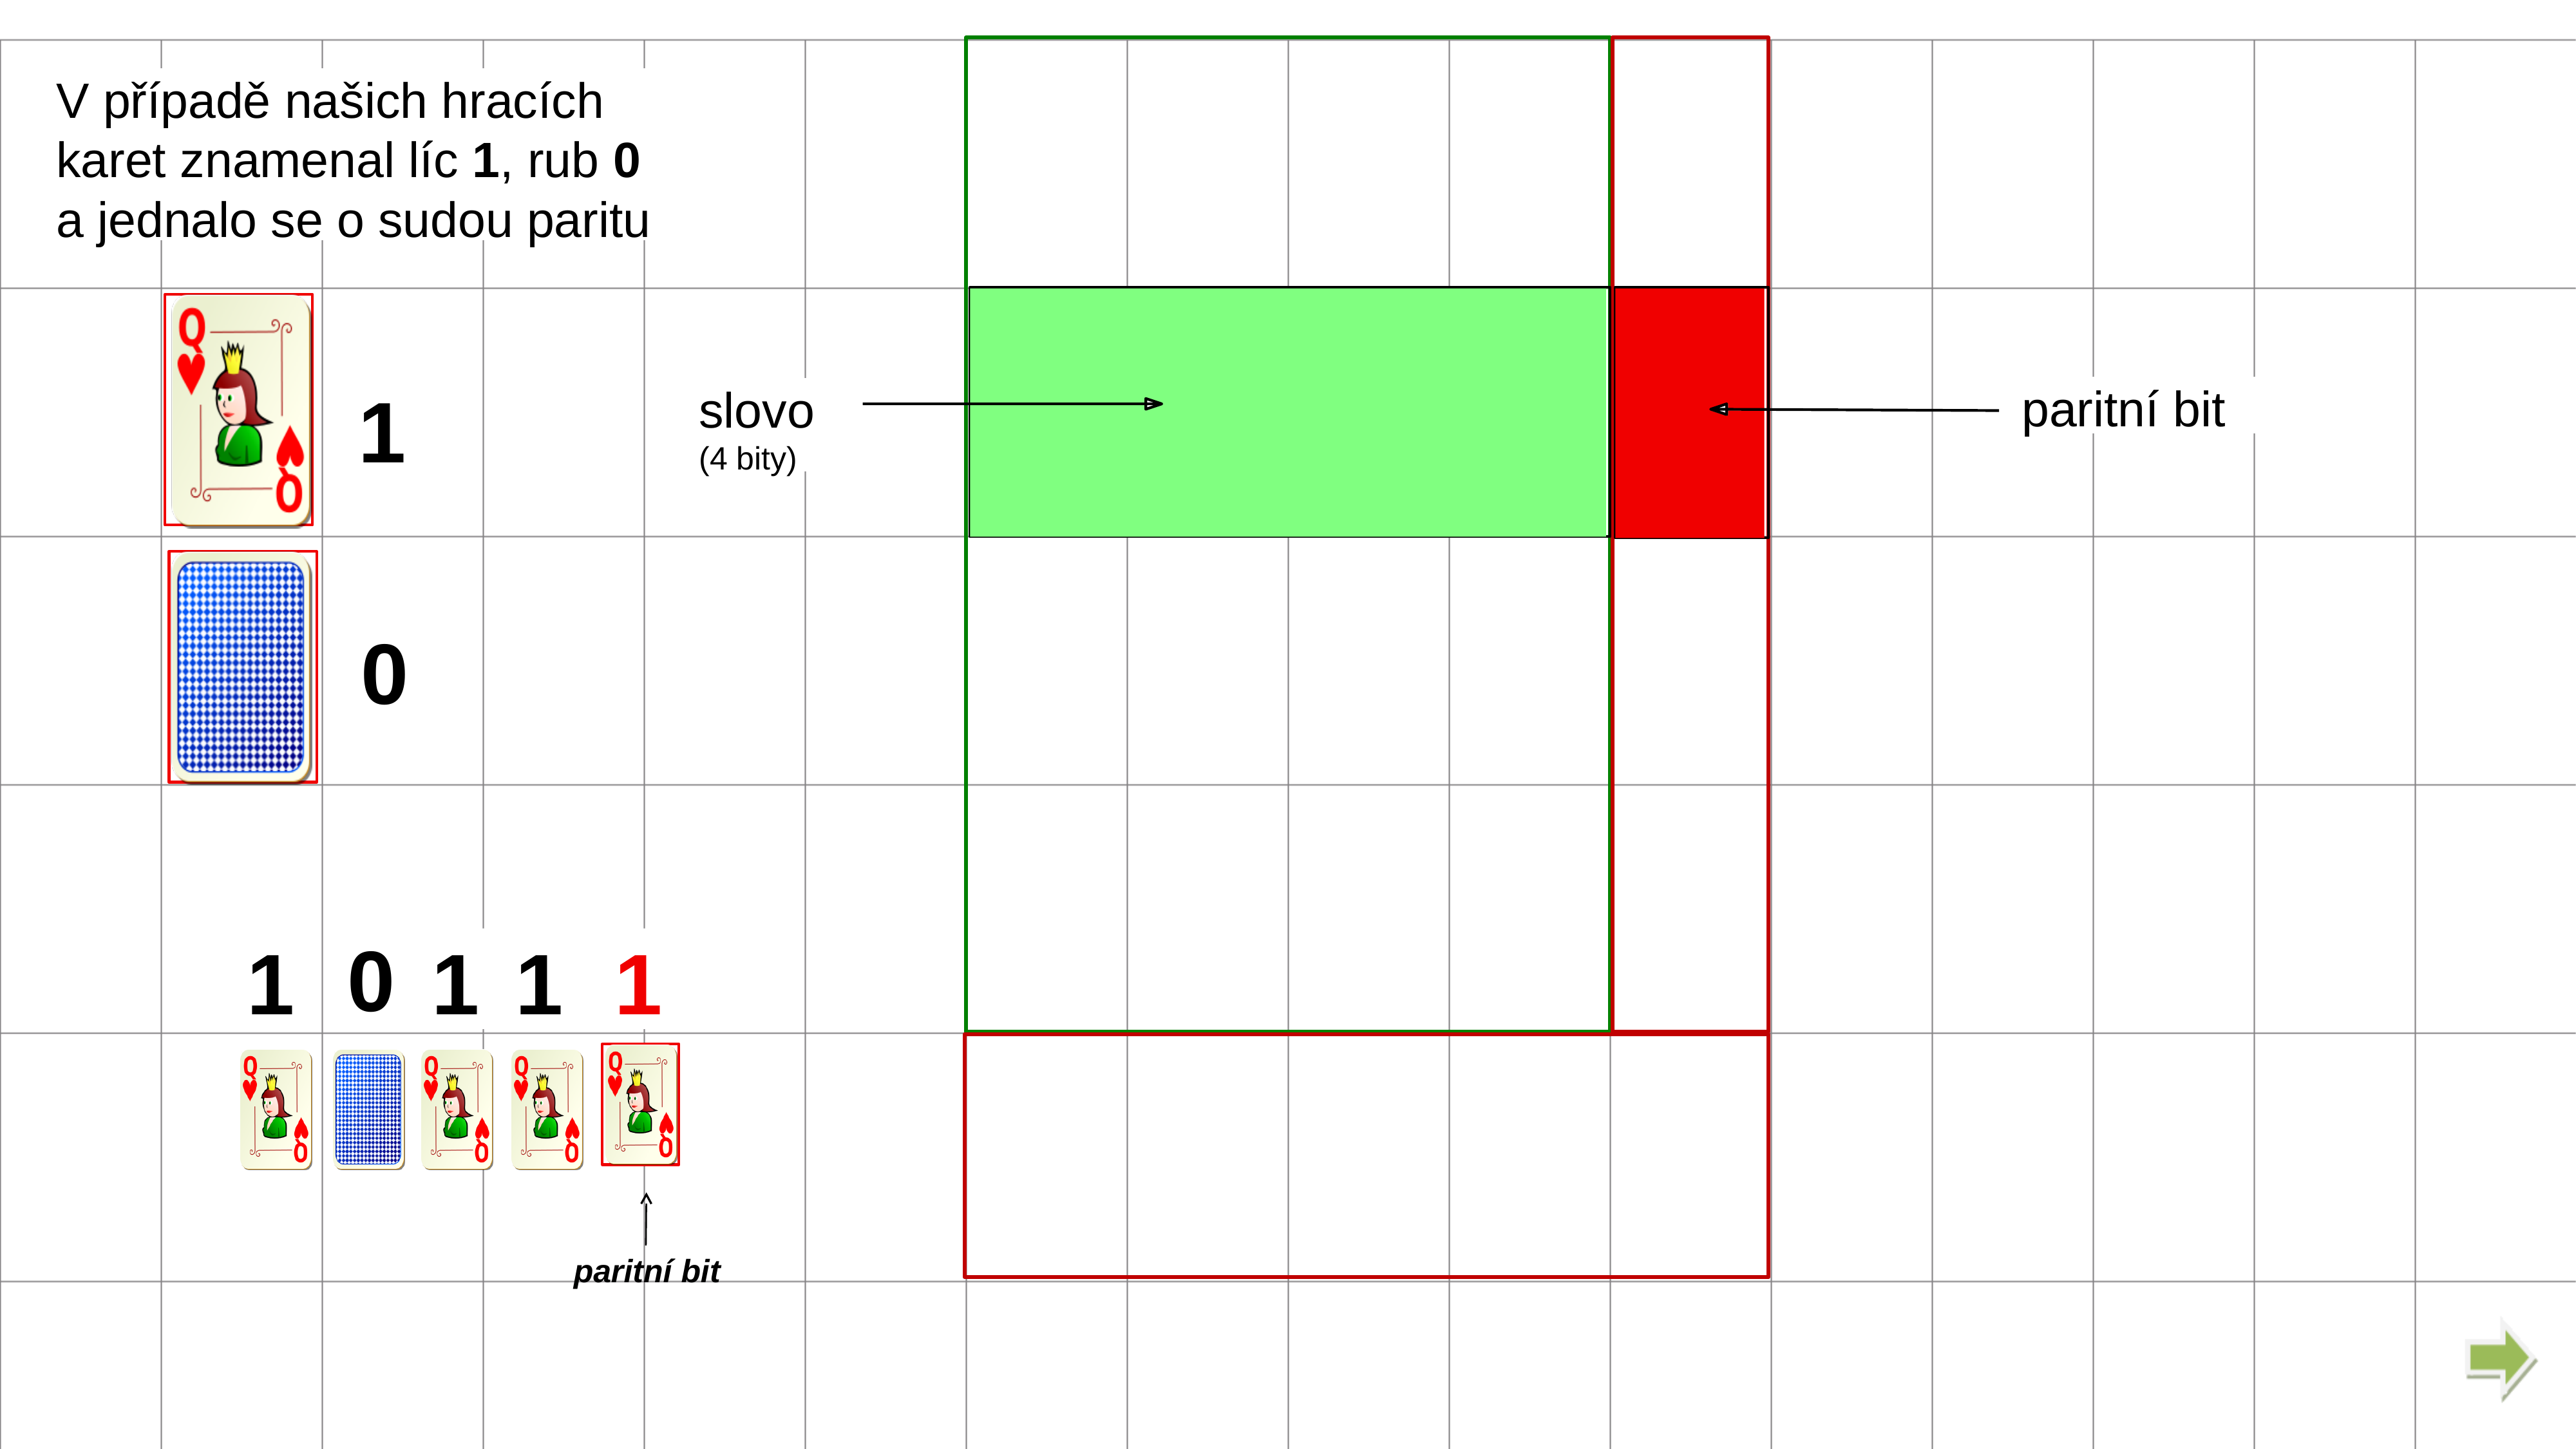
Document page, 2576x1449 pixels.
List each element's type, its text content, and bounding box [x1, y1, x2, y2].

text_box 1 [614, 928, 672, 1029]
text_box [1615, 288, 1765, 538]
text_box 1 [358, 377, 448, 478]
text_box paritní bit [2022, 377, 2259, 433]
text_box V případě našich hracích karet znamenal líc 1, rub 0 a jednalo se o sudou paritu [56, 68, 682, 240]
text_box 0 [347, 925, 415, 1029]
text_box 1 [515, 928, 573, 1029]
text_box [970, 288, 1606, 537]
text_box 1 [431, 928, 490, 1029]
text_box 0 [361, 618, 428, 722]
picture [0, 0, 2576, 1449]
text_box slovo (4 bity) [699, 378, 831, 471]
text_box 1 [247, 928, 305, 1029]
text_box paritní bit [564, 1245, 730, 1294]
text_box paritní bit [2029, 403, 2043, 424]
